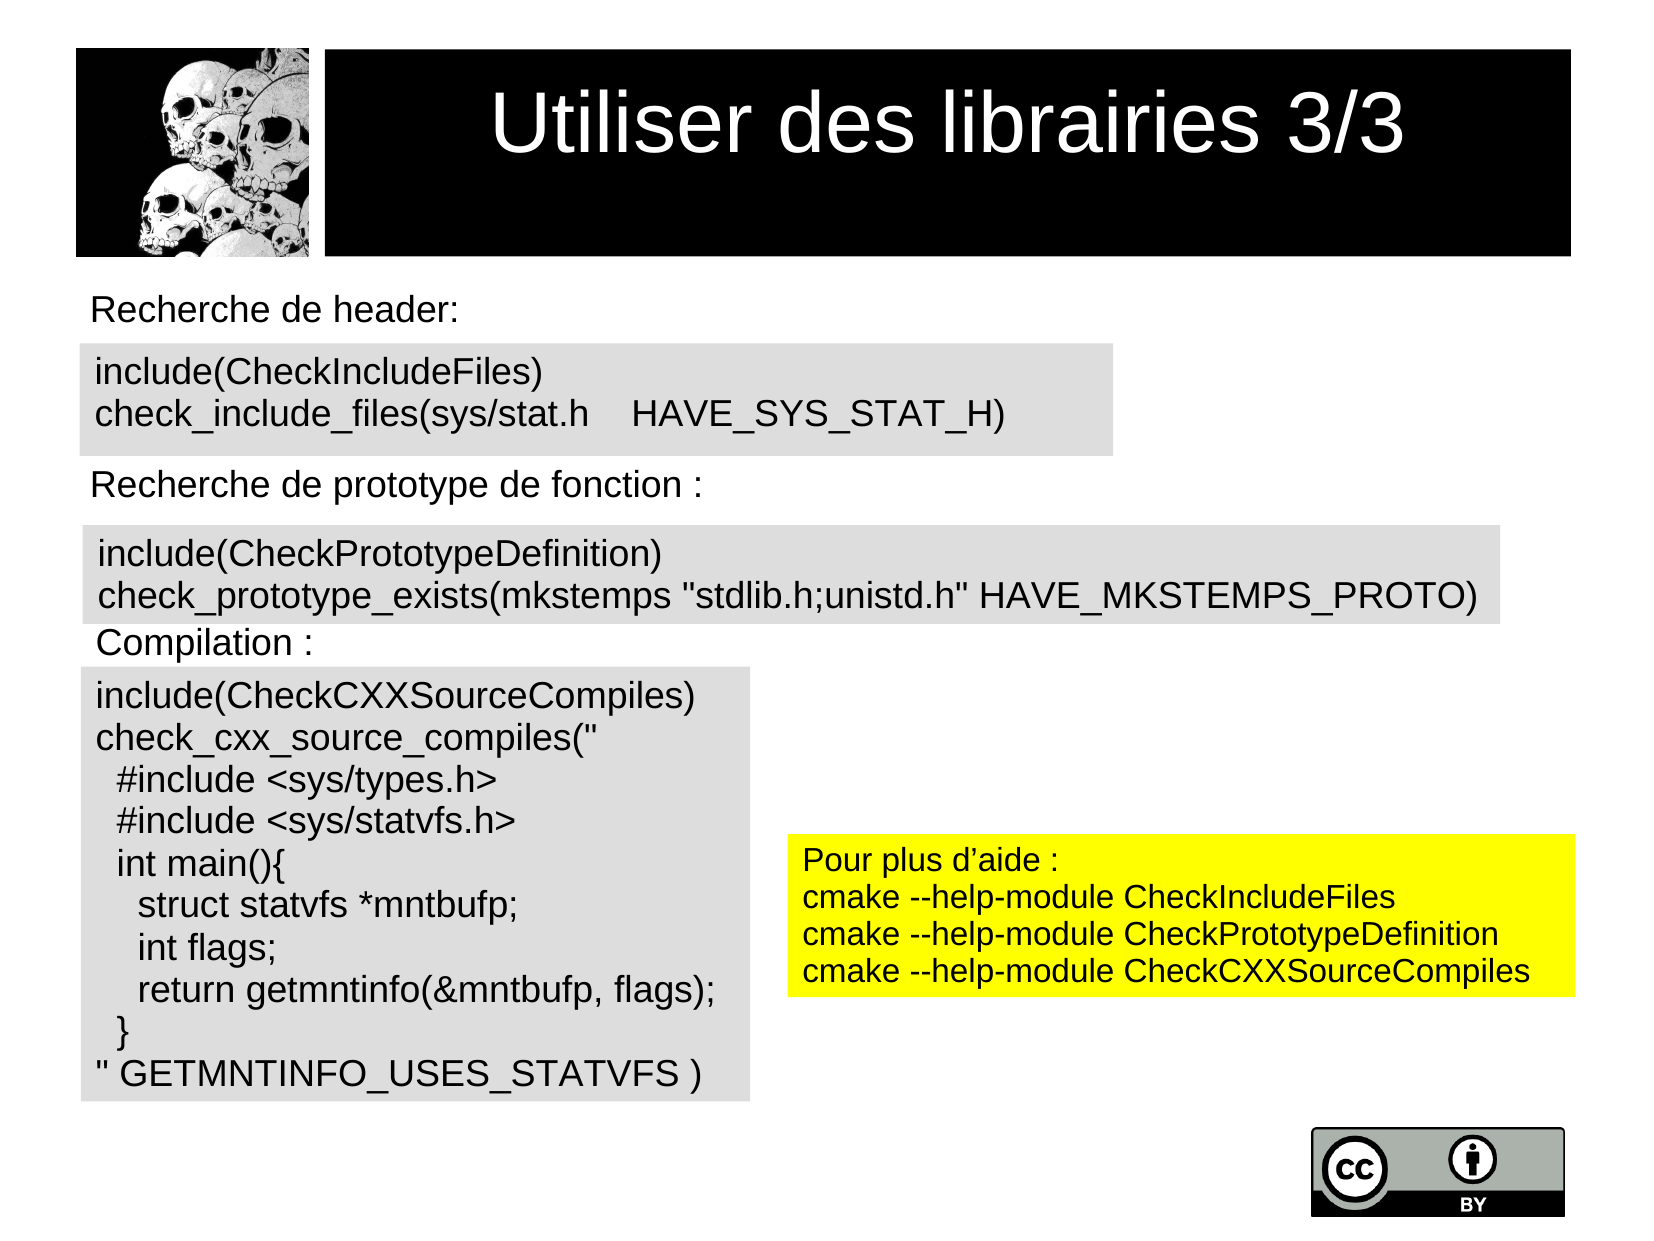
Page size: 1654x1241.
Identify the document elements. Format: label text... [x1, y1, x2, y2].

text_box Compilation : [80, 613, 344, 671]
text_box include(CheckIncludeFiles) check_include_files(sys/stat.h HAVE_SYS_STAT_H) [79, 343, 1114, 456]
picture [1311, 1127, 1565, 1217]
text_box include(CheckCXXSourceCompiles) check_cxx_source_compiles(" #include <sys/types.h> #include <sys/statvfs.h> int main(){ struct statvfs *mntbufp; int flags; return getmntinfo(&mntbufp, flags); } " GETMNTINFO_USES_STATVFS ) [80, 666, 751, 1102]
text_box include(CheckPrototypeDefinition) check_prototype_exists(mkstemps "stdlib.h;unistd.h" HAVE_MKSTEMPS_PROTO) [82, 525, 1501, 624]
picture [76, 48, 309, 257]
title Utiliser des librairies 3/3 Compilation conditionnelle [324, 49, 1571, 257]
text_box Pour plus d’aide : cmake --help-module CheckIncludeFiles cmake --help-module CheckPrototypeDefinition cmake --help-module CheckCXXSourceCompiles [787, 834, 1576, 998]
text_box Recherche de prototype de fonction : [75, 455, 751, 513]
text_box Recherche de header: [75, 280, 488, 338]
